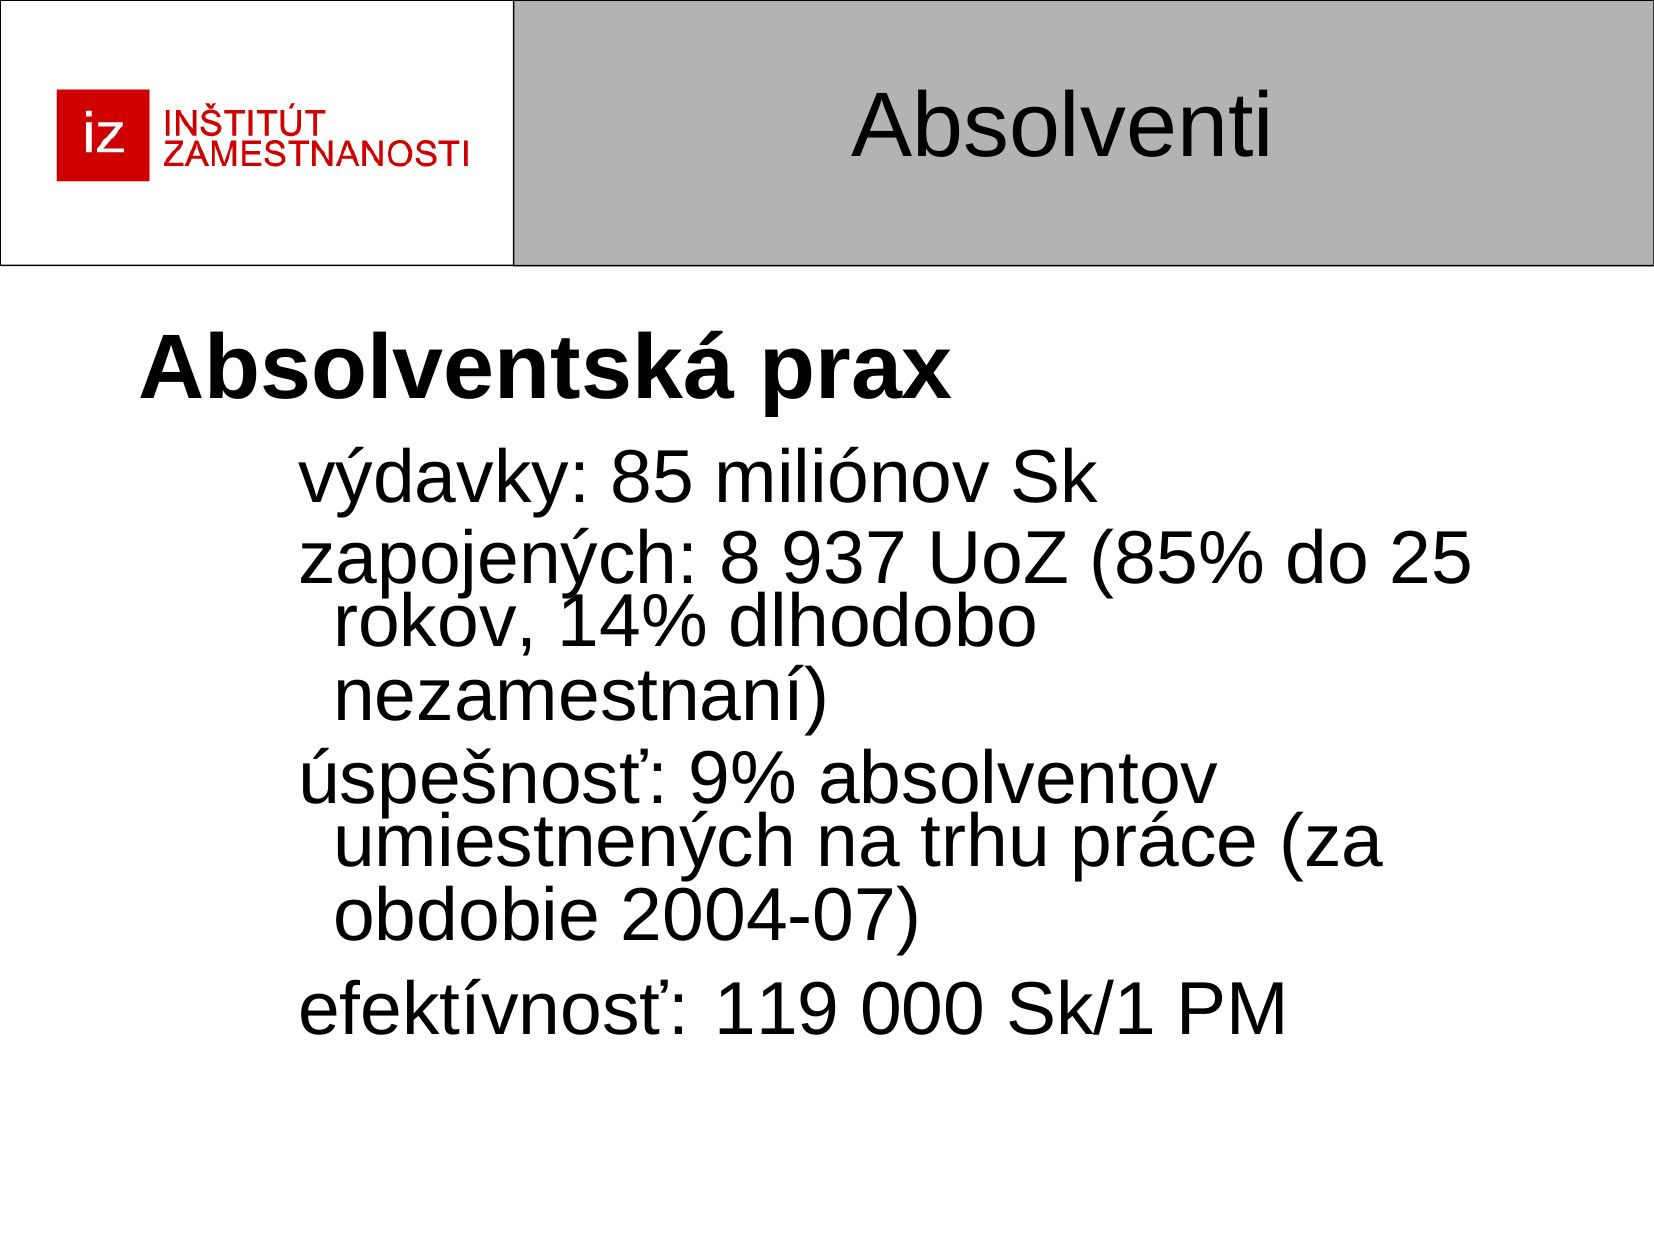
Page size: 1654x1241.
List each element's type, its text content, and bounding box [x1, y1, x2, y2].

picture [5, 8, 512, 257]
title Absolventi [560, 37, 1565, 229]
list Absolventská prax výdavky: 85 miliónov Sk zapojených: 8 937 UoZ (85% do 25 rokov, 14% dlhodobo nezamestnaní)‏ úspešnosť: 9% absolventov umiestnených na trhu práce (za obdobie 2004-07)‏ efektívnosť: 119 000 Sk/1 PM [121, 344, 1533, 1112]
